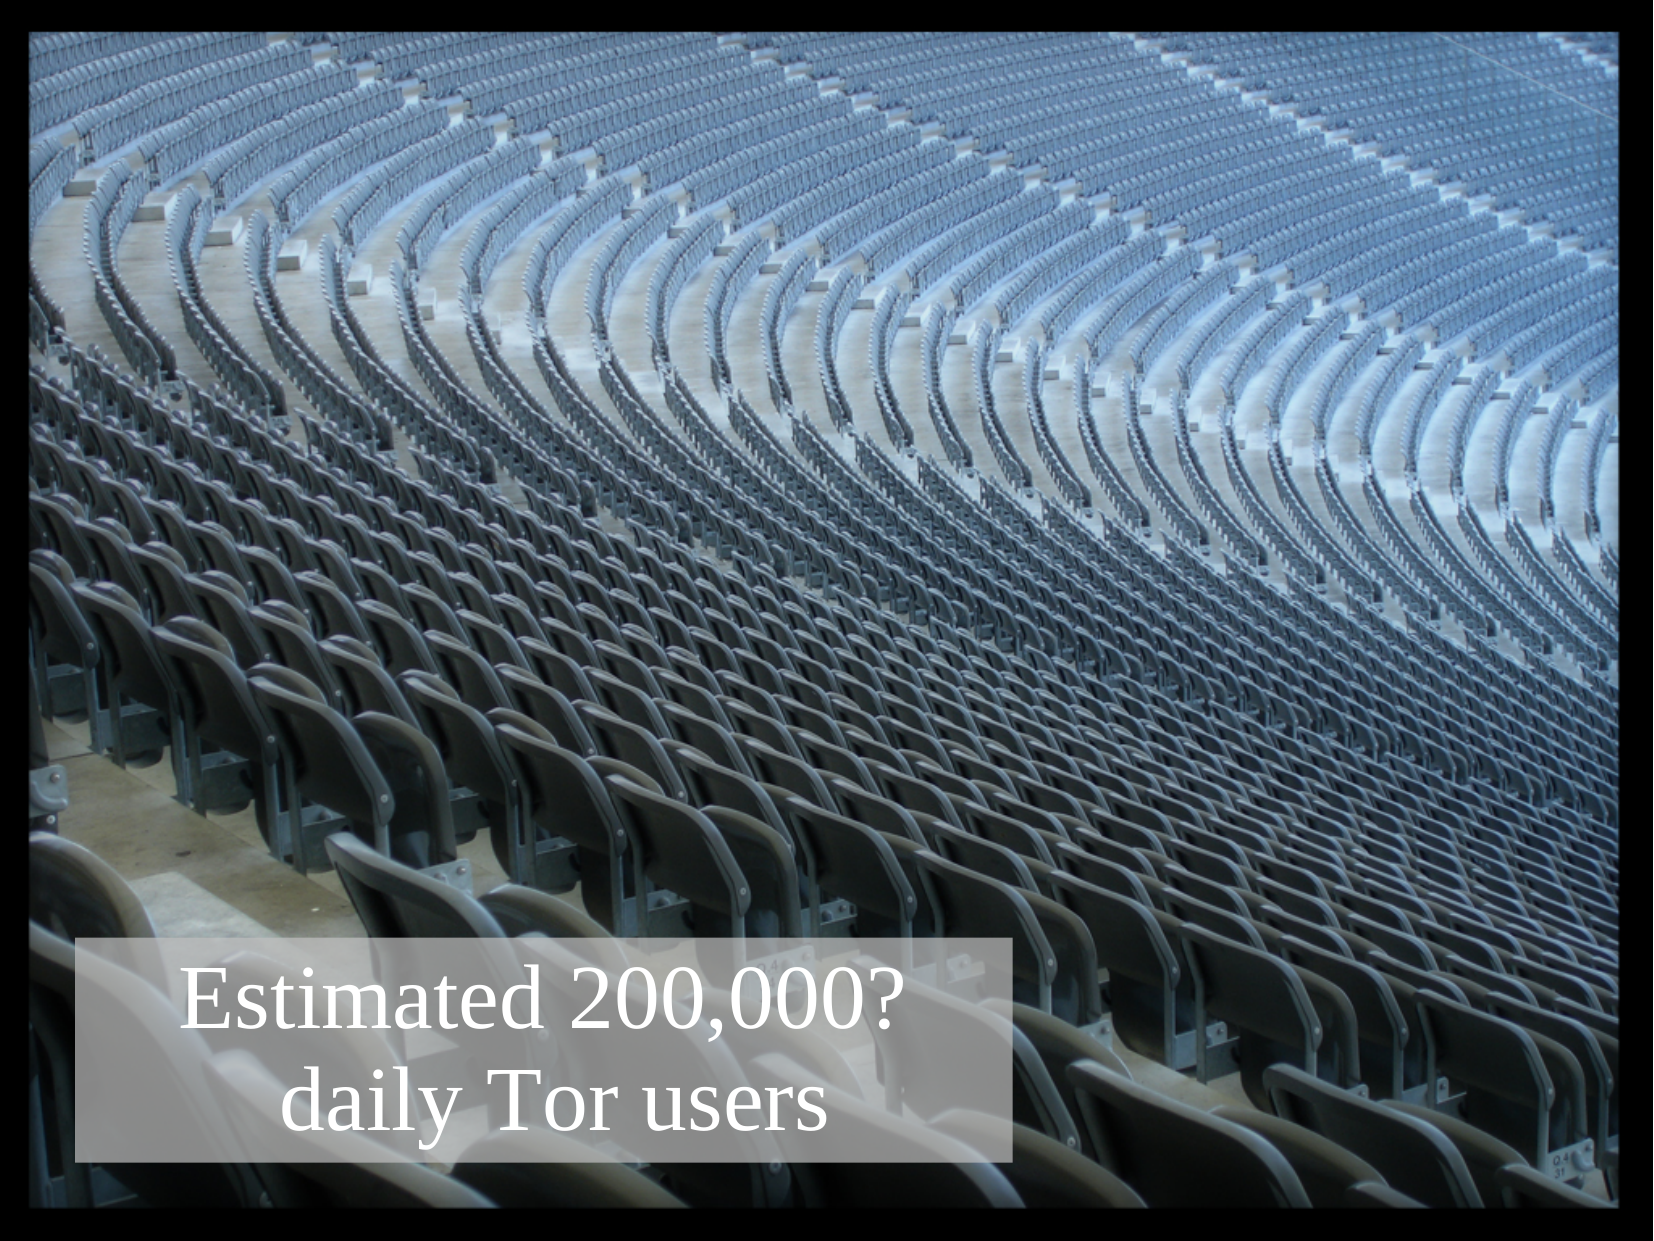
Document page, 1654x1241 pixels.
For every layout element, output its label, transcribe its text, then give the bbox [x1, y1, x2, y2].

title Estimated 200,000? daily Tor users [75, 937, 1013, 1160]
picture [0, 0, 1653, 1238]
